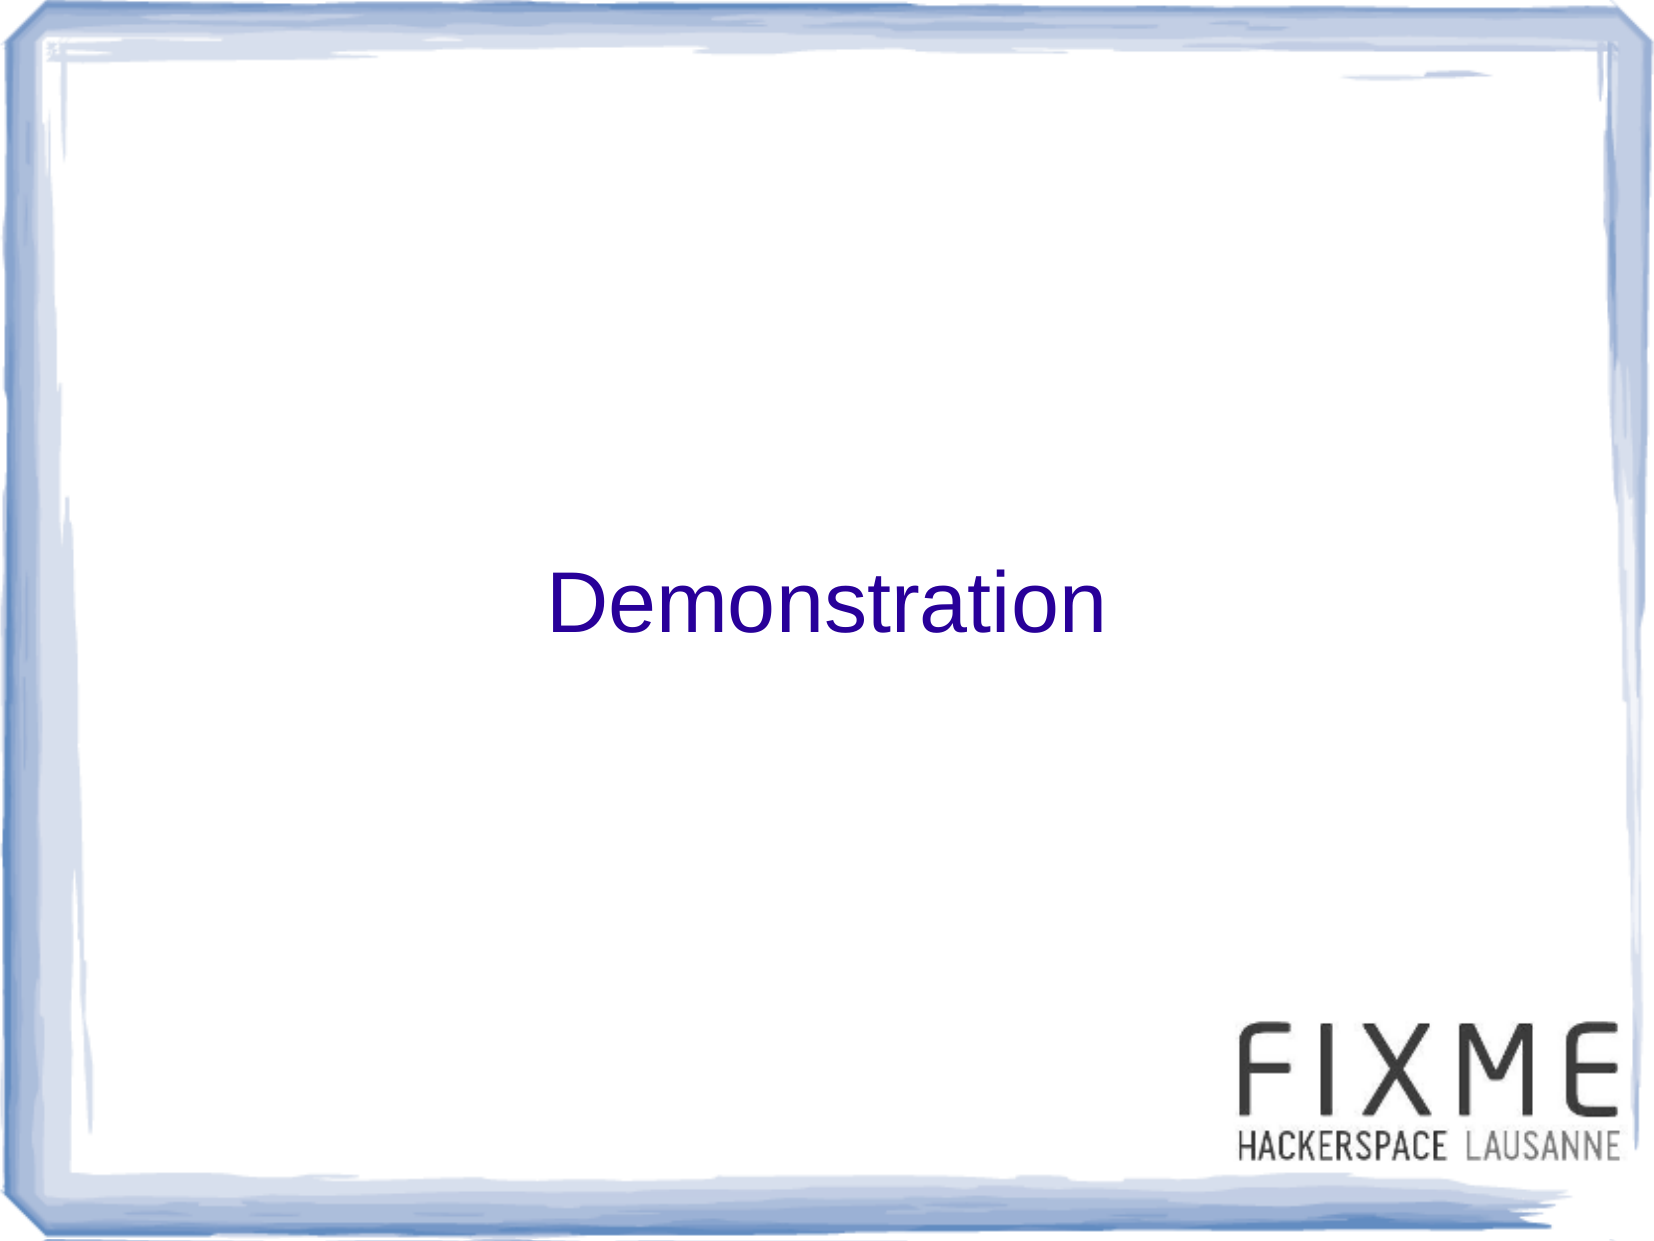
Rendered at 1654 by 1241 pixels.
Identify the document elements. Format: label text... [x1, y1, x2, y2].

title Demonstration [82, 49, 1571, 1156]
picture [0, 0, 1654, 1241]
